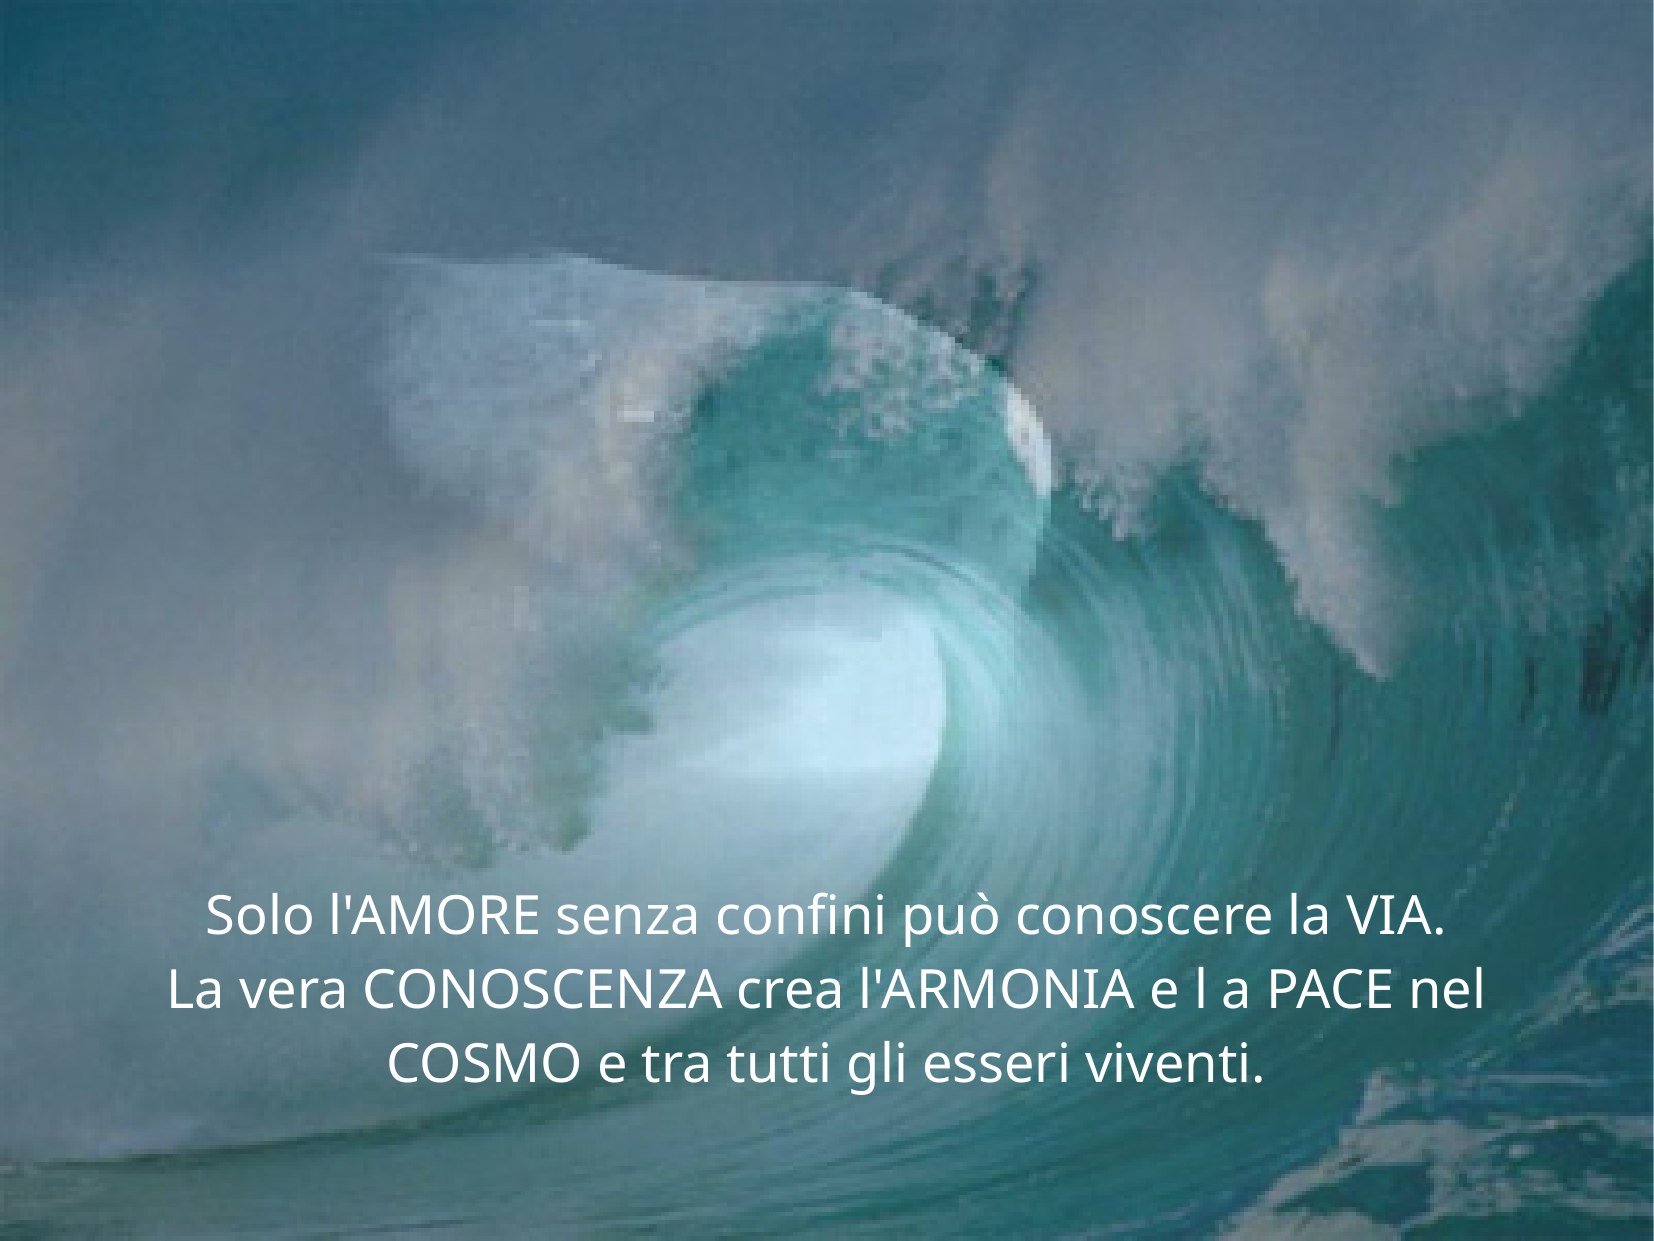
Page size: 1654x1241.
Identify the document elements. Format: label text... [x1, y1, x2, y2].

picture [0, 0, 1654, 1241]
title Solo l'AMORE senza confini può conoscere la VIA. La vera CONOSCENZA crea l'ARMONIA e l a PACE nel COSMO e tra tutti gli esseri viventi. [88, 881, 1565, 1093]
